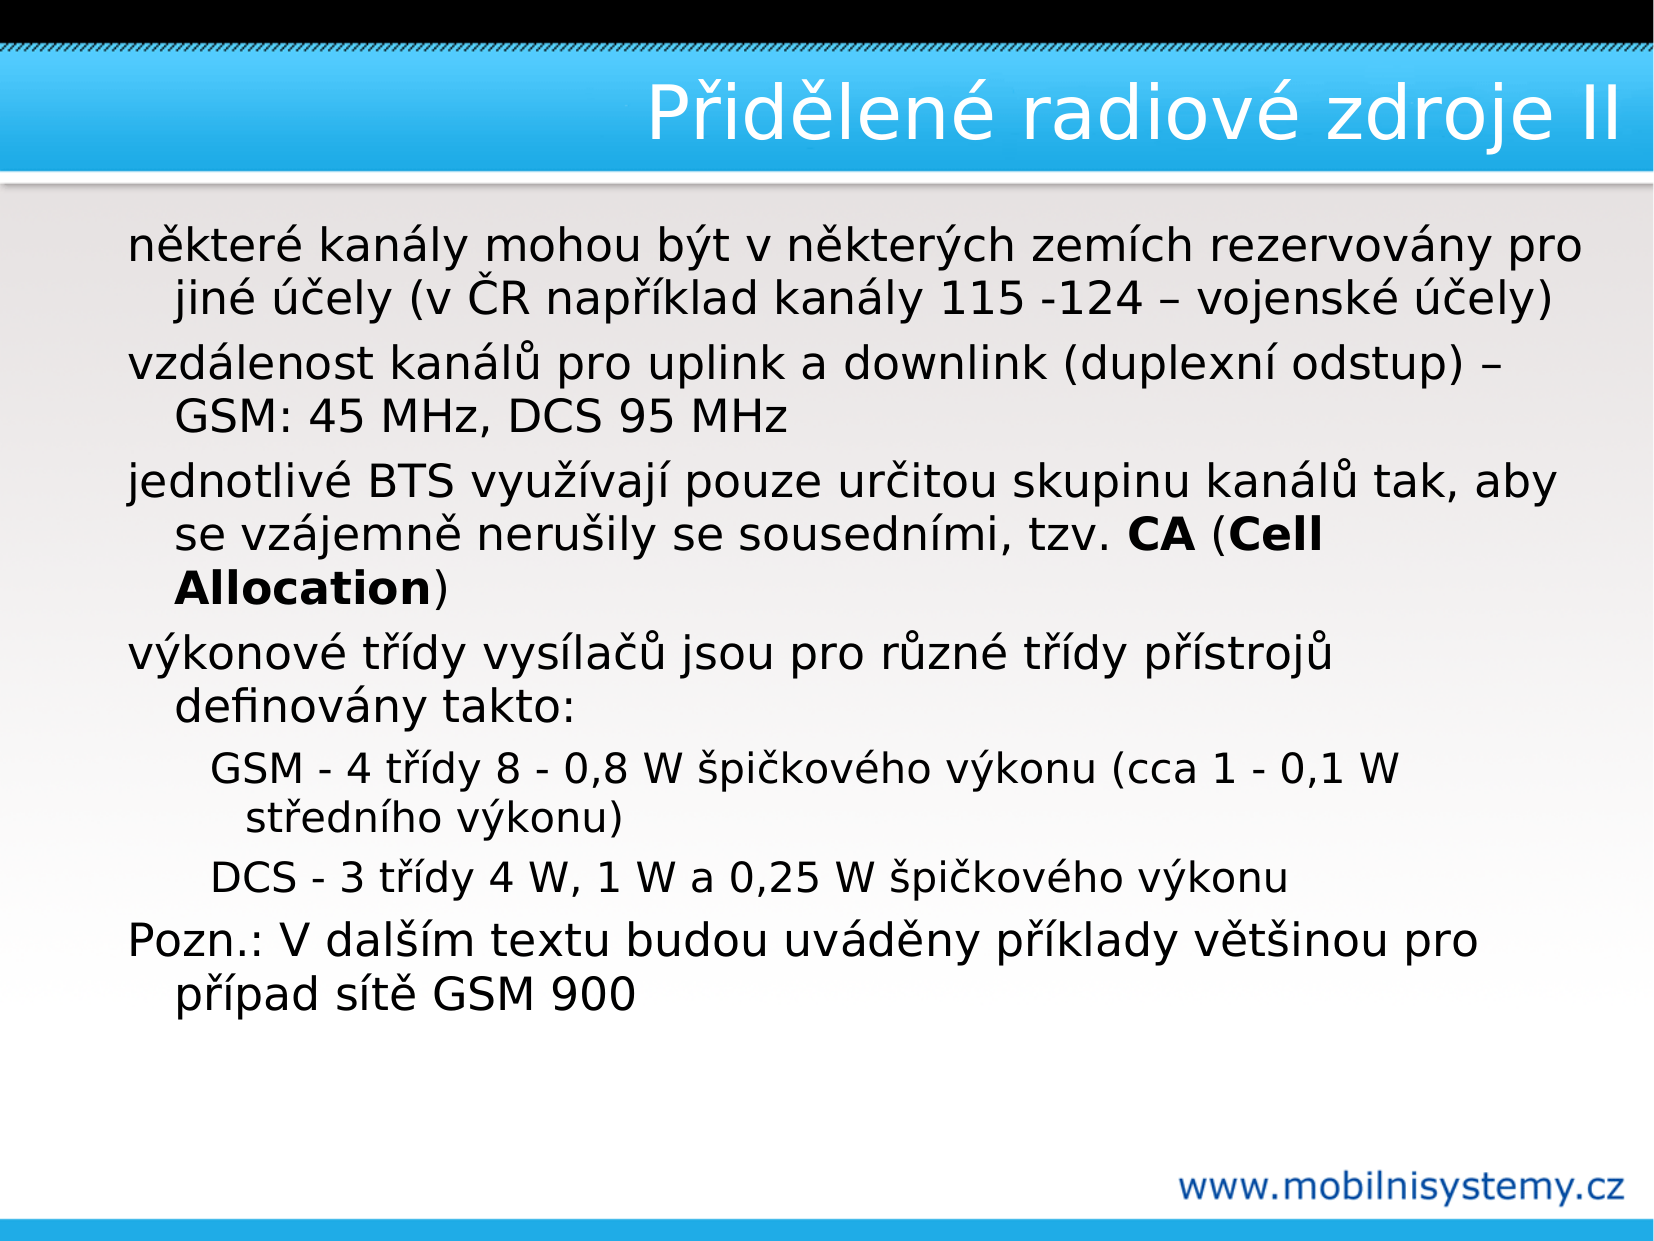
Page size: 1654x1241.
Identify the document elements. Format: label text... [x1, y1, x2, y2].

list některé kanály mohou být v některých zemích rezervovány pro jiné účely (v ČR například kanály 115 -124 – vojenské účely) vzdálenost kanálů pro uplink a downlink (duplexní odstup) – GSM: 45 MHz, DCS 95 MHz jednotlivé BTS využívají pouze určitou skupinu kanálů tak, aby se vzájemně nerušily se sousedními, tzv. CA (Cell Allocation) výkonové třídy vysílačů jsou pro různé třídy přístrojů definovány takto: GSM - 4 třídy 8 - 0,8 W špičkového výkonu (cca 1 - 0,1 W středního výkonu) DCS - 3 třídy 4 W, 1 W a 0,25 W špičkového výkonu Pozn.: V dalším textu budou uváděny příklady většinou pro případ sítě GSM 900 [32, 218, 1595, 1162]
title Přidělené radiové zdroje II [29, 49, 1624, 178]
picture [0, 0, 1654, 1241]
